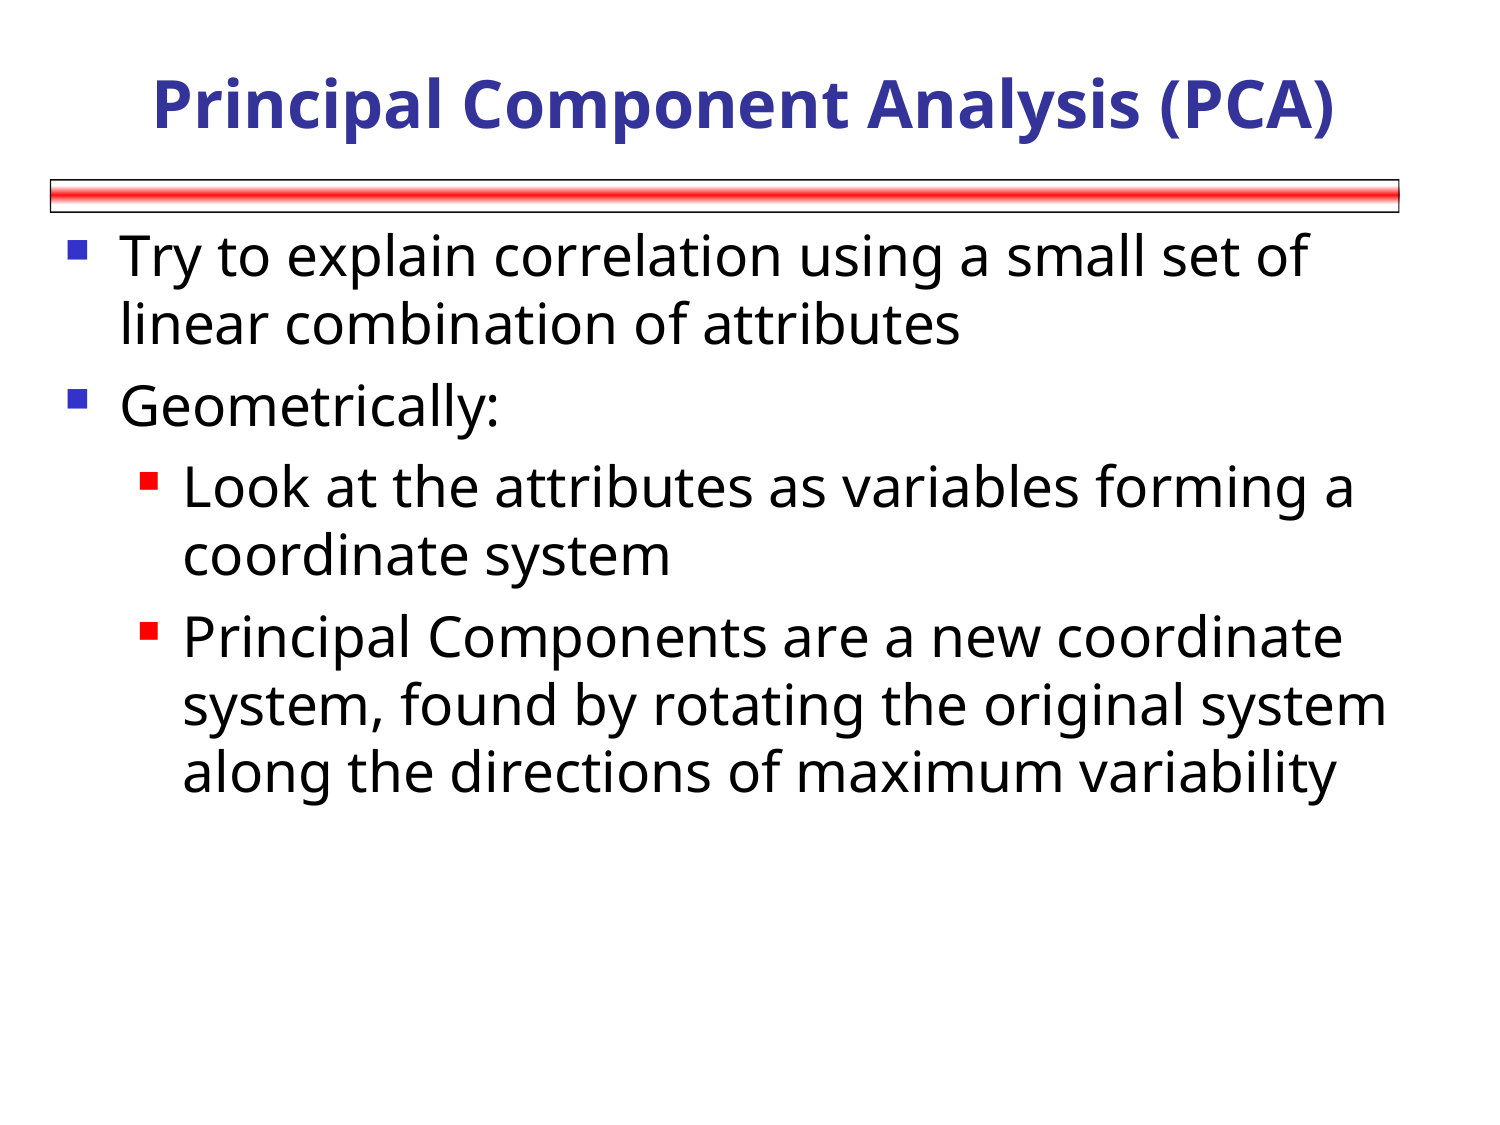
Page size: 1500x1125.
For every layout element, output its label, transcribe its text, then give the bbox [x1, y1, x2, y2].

title Principal Component Analysis (PCA) [24, 44, 1463, 150]
list Try to explain correlation using a small set of linear combination of attributes Geometrically: Look at the attributes as variables forming a coordinate system Principal Components are a new coordinate system, found by rotating the original system along the directions of maximum variability [49, 212, 1425, 865]
